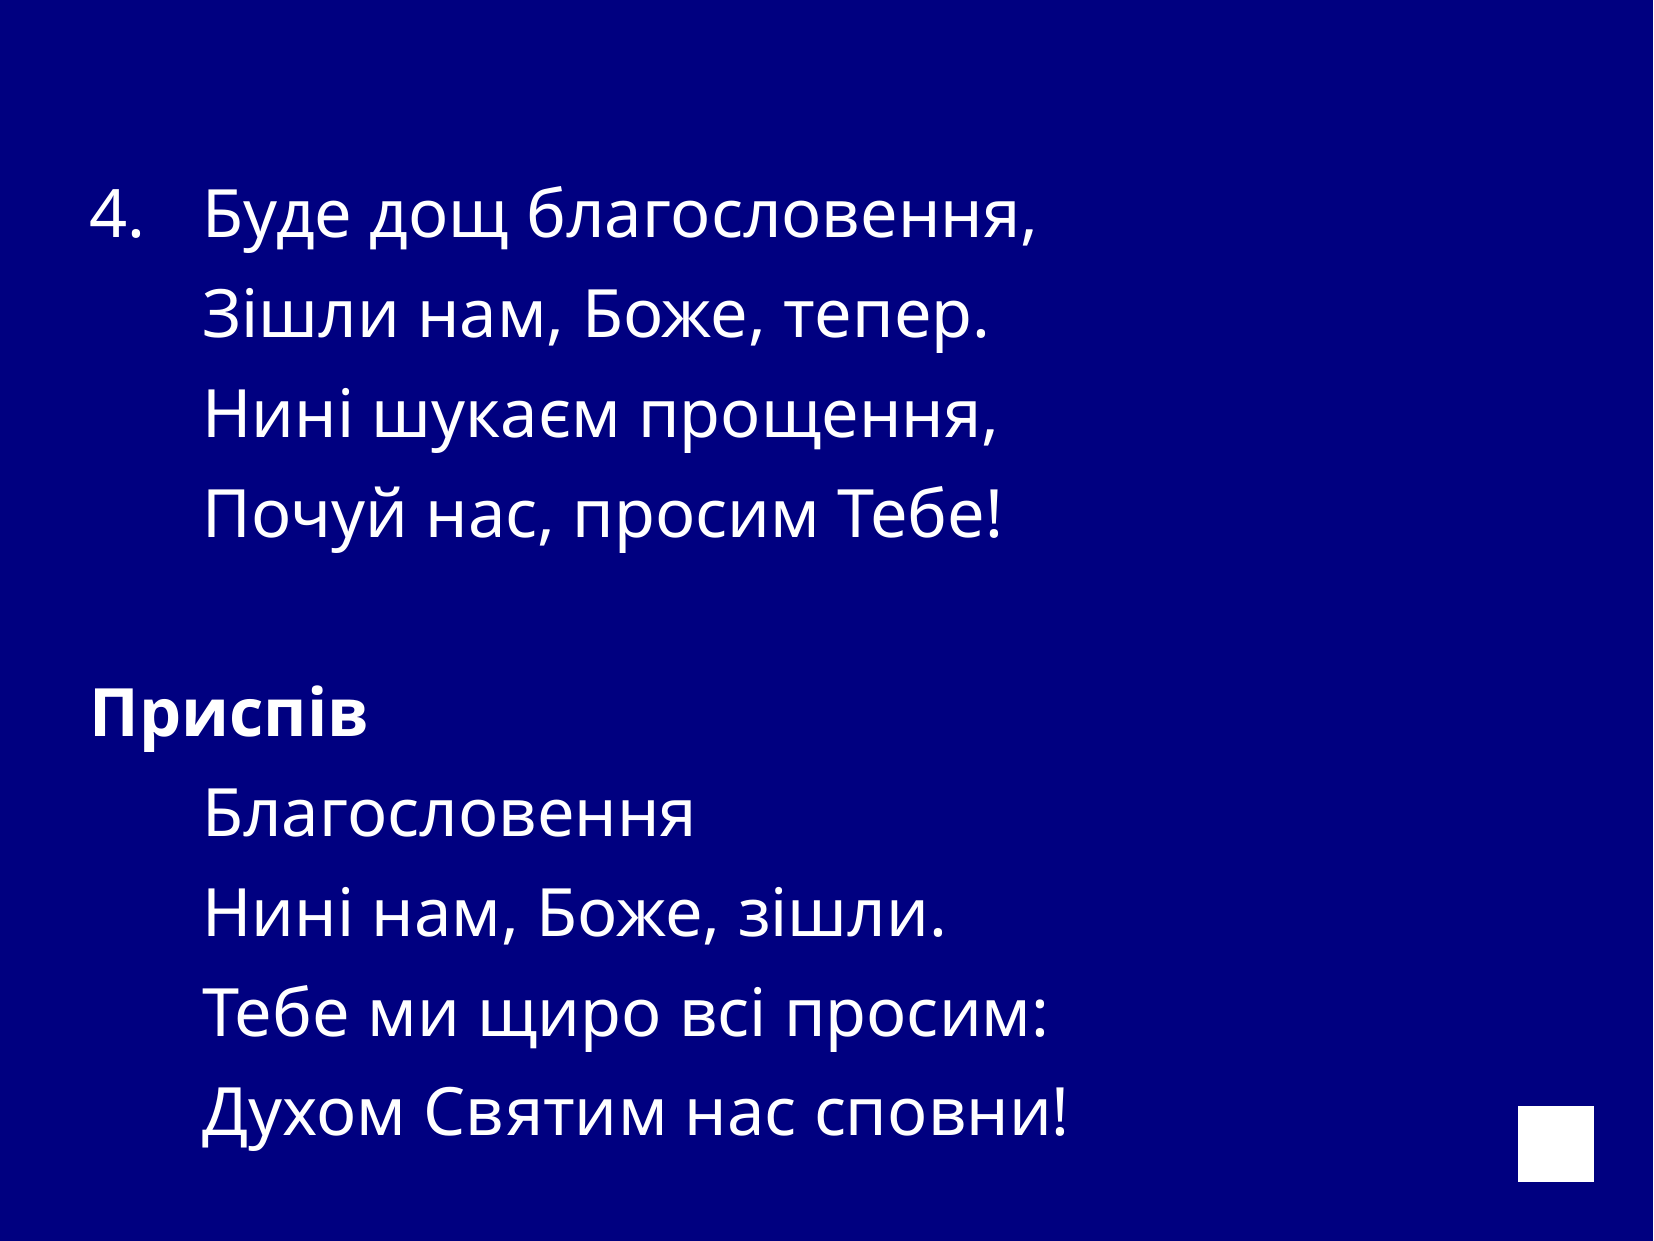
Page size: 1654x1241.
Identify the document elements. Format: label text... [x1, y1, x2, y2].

text_box 4. Буде дощ благословення, Зішли нам, Боже, тепер. Нині шукаєм прощення, Почуй нас, просим Тебе! Приспів Благословення Нині нам, Боже, зішли. Тебе ми щиро всі просим: Духом Святим нас сповни! [75, 150, 1576, 1163]
text_box [1518, 1106, 1594, 1182]
